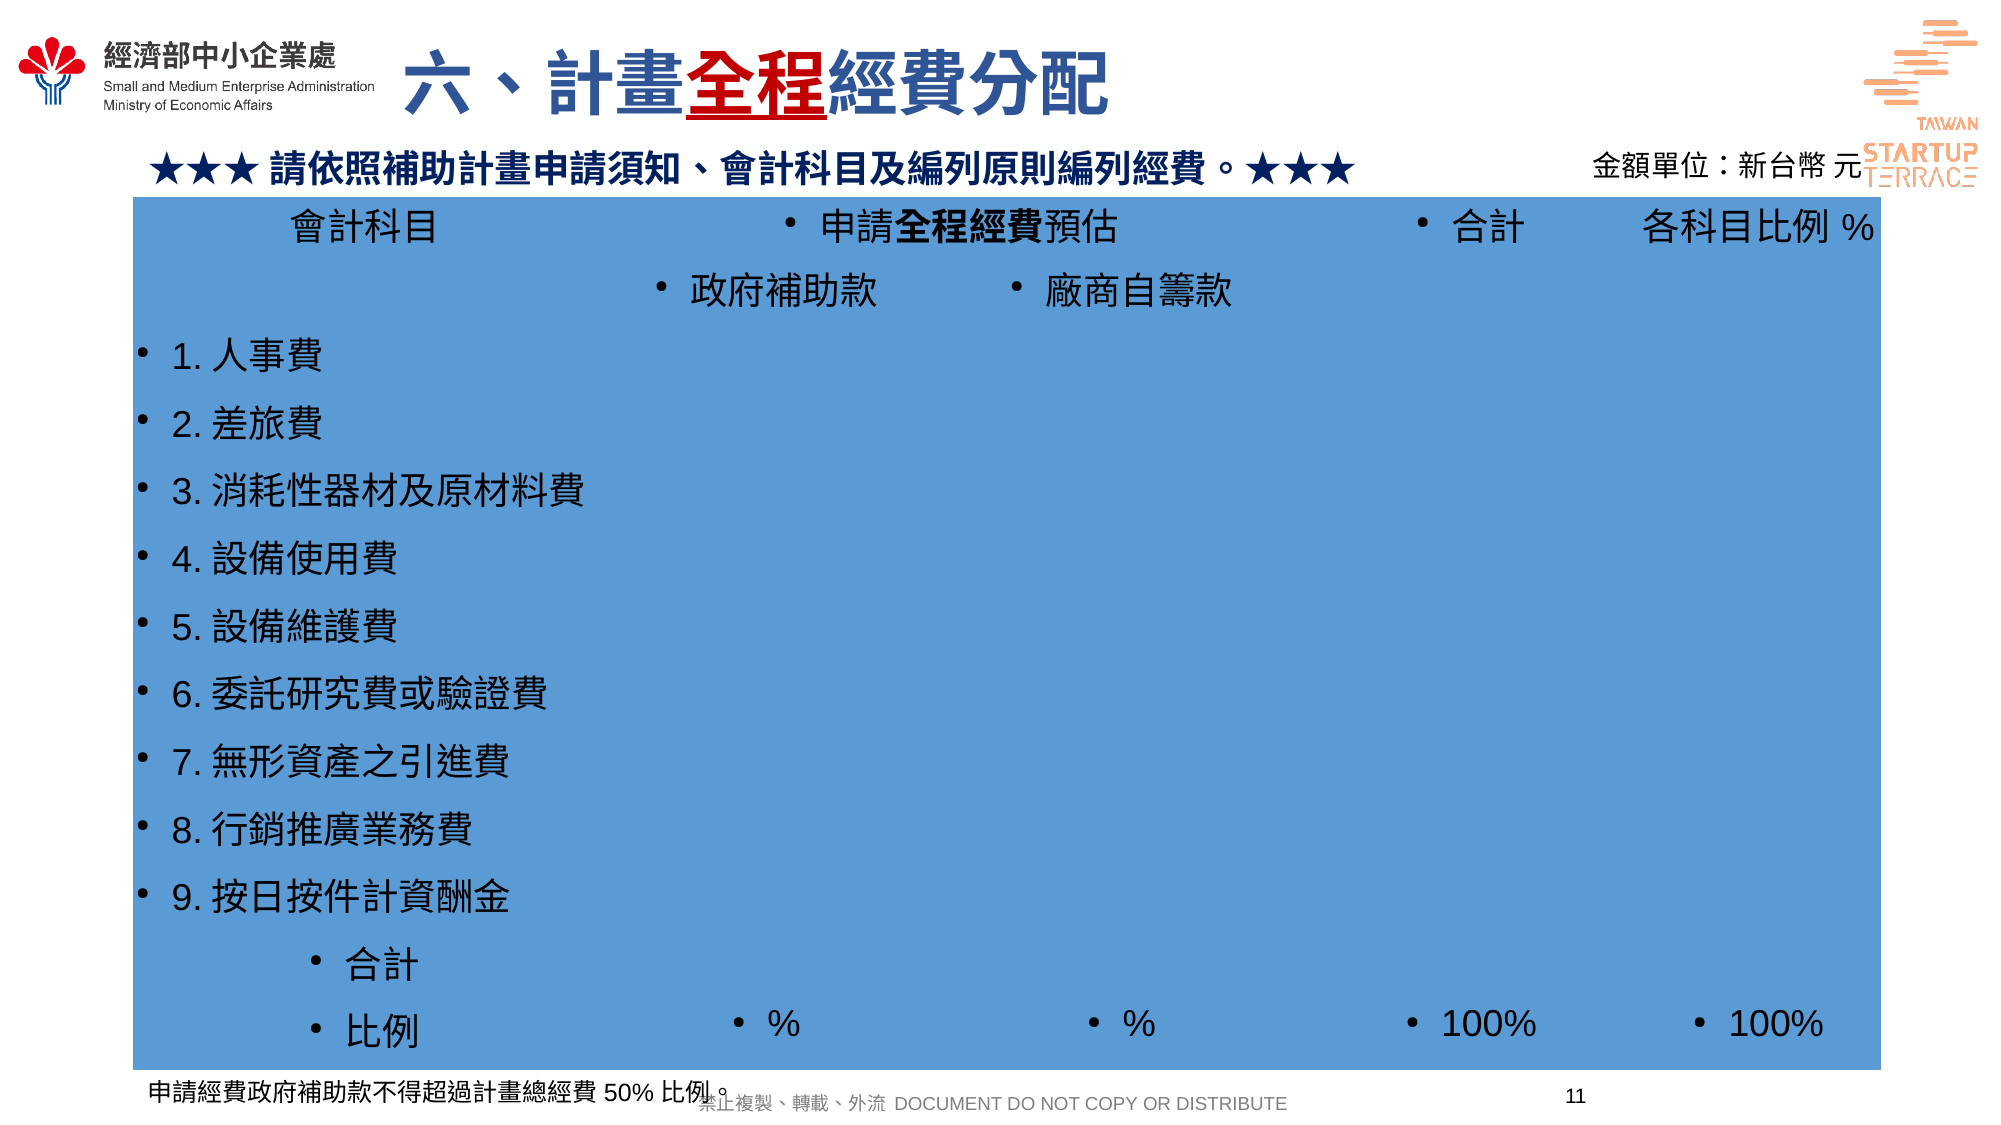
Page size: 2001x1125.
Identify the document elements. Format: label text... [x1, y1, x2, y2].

table_cell [1307, 935, 1636, 1002]
table_cell [596, 935, 937, 1002]
table_cell [596, 867, 937, 935]
table_header 申請全程經費預估 [596, 198, 1307, 261]
table_cell [1307, 394, 1636, 461]
table_cell [596, 800, 937, 867]
table_header 各科目比例% [1636, 197, 1881, 326]
table_cell [1636, 935, 1881, 1002]
table_cell [937, 664, 1307, 732]
table_cell [937, 529, 1307, 597]
table_cell [1636, 664, 1881, 732]
text_box 11 [1550, 1064, 2000, 1125]
table_cell [596, 461, 937, 529]
table_cell 6.委託研究費或驗證費 [133, 664, 596, 732]
table_cell [1307, 461, 1636, 529]
table_cell [1307, 529, 1636, 597]
table_cell [596, 394, 937, 461]
table_cell [937, 394, 1307, 461]
table_cell [596, 529, 937, 597]
table_header 合計 [1307, 197, 1636, 326]
table_cell [1636, 326, 1881, 394]
table_cell 7.無形資產之引進費 [133, 732, 596, 800]
table_cell 比例 [133, 1002, 596, 1069]
table_cell % [937, 1002, 1307, 1070]
table_cell 政府補助款 [596, 261, 937, 326]
table_cell [1307, 867, 1636, 935]
table_cell [1636, 867, 1881, 935]
table_cell [596, 664, 937, 732]
table_cell [937, 867, 1307, 935]
table_cell [1636, 394, 1881, 461]
table_cell [937, 326, 1307, 394]
table_cell % [596, 1002, 937, 1070]
table_cell 100% [1307, 1002, 1636, 1070]
table_header 會計科目 [133, 198, 596, 326]
table_cell 4.設備使用費 [133, 529, 596, 597]
table_cell [1636, 597, 1881, 664]
table_cell [1307, 326, 1636, 394]
table_cell [937, 461, 1307, 529]
table_cell 5.設備維護費 [133, 597, 596, 664]
table_cell [1636, 461, 1881, 529]
table_cell 8.行銷推廣業務費 [133, 800, 596, 867]
table_cell 廠商自籌款 [937, 261, 1307, 326]
table_cell [937, 800, 1307, 867]
text_box 金額單位：新台幣 元 [1578, 139, 1878, 190]
table_cell 9.按日按件計資酬金 [133, 867, 596, 935]
table_cell 合計 [133, 935, 596, 1002]
table_cell [1636, 732, 1881, 800]
table_cell [1636, 529, 1881, 597]
table_cell [937, 597, 1307, 664]
table_cell 2.差旅費 [133, 394, 596, 461]
title 六、計畫全程經費分配 [387, 2, 1796, 171]
table_cell [1307, 732, 1636, 800]
table_cell [937, 935, 1307, 1002]
table_cell 100% [1636, 1002, 1881, 1064]
table_cell [1307, 800, 1636, 867]
table_cell [596, 326, 937, 394]
table_cell [596, 732, 937, 800]
table_cell [1636, 800, 1881, 867]
table_cell [1307, 597, 1636, 664]
table_cell [937, 732, 1307, 800]
text_box 申請經費政府補助款不得超過計畫總經費50%比例。 [133, 1069, 750, 1115]
table_cell 3.消耗性器材及原材料費 [133, 461, 596, 529]
table_cell [596, 597, 937, 664]
table_cell [1307, 664, 1636, 732]
table_cell 1.人事費 [133, 326, 596, 394]
text_box ★★★請依照補助計畫申請須知、會計科目及編列原則編列經費。★★★ [133, 138, 1372, 198]
